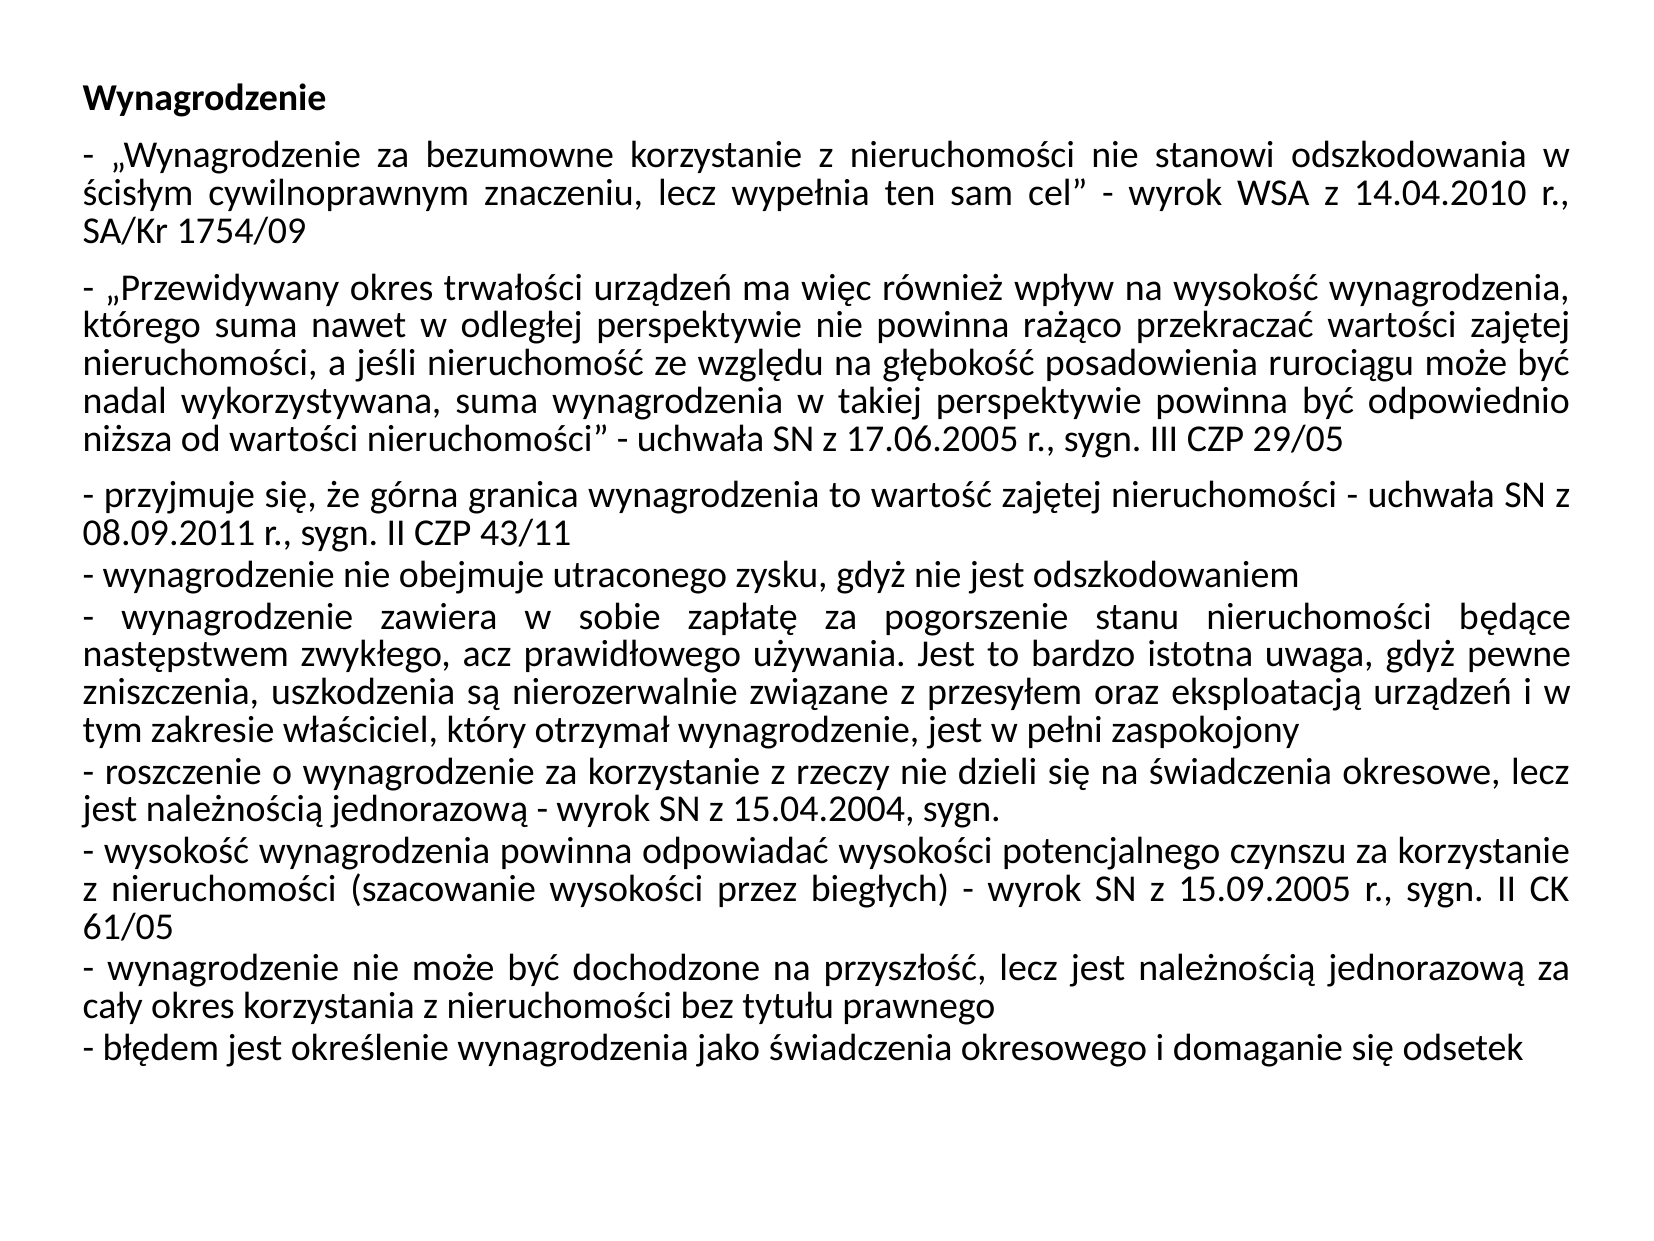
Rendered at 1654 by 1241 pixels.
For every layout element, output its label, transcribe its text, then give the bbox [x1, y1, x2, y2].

list Wynagrodzenie - „Wynagrodzenie za bezumowne korzystanie z nieruchomości nie stanowi odszkodowania w ścisłym cywilnoprawnym znaczeniu, lecz wypełnia ten sam cel” - wyrok WSA z 14.04.2010 r., SA/Kr 1754/09 - „Przewidywany okres trwałości urządzeń ma więc również wpływ na wysokość wynagrodzenia, którego suma nawet w odległej perspektywie nie powinna rażąco przekraczać wartości zajętej nieruchomości, a jeśli nieruchomość ze względu na głębokość posadowienia rurociągu może być nadal wykorzystywana, suma wynagrodzenia w takiej perspektywie powinna być odpowiednio niższa od wartości nieruchomości” - uchwała SN z 17.06.2005 r., sygn. III CZP 29/05 - przyjmuje się, że górna granica wynagrodzenia to wartość zajętej nieruchomości - uchwała SN z 08.09.2011 r., sygn. II CZP 43/11 - wynagrodzenie nie obejmuje utraconego zysku, gdyż nie jest odszkodowaniem - wynagrodzenie zawiera w sobie zapłatę za pogorszenie stanu nieruchomości będące następstwem zwykłego, acz prawidłowego używania. Jest to bardzo istotna uwaga, gdyż pewne zniszczenia, uszkodzenia są nierozerwalnie związane z przesyłem oraz eksploatacją urządzeń i w tym zakresie właściciel, który otrzymał wynagrodzenie, jest w pełni zaspokojony - roszczenie o wynagrodzenie za korzystanie z rzeczy nie dzieli się na świadczenia okresowe, lecz jest należnością jednorazową - wyrok SN z 15.04.2004, sygn. - wysokość wynagrodzenia powinna odpowiadać wysokości potencjalnego czynszu za korzystanie z nieruchomości (szacowanie wysokości przez biegłych) - wyrok SN z 15.09.2005 r., sygn. II CK 61/05 - wynagrodzenie nie może być dochodzone na przyszłość, lecz jest należnością jednorazową za cały okres korzystania z nieruchomości bez tytułu prawnego - błędem jest określenie wynagrodzenia jako świadczenia okresowego i domaganie się odsetek [82, 82, 1571, 1109]
